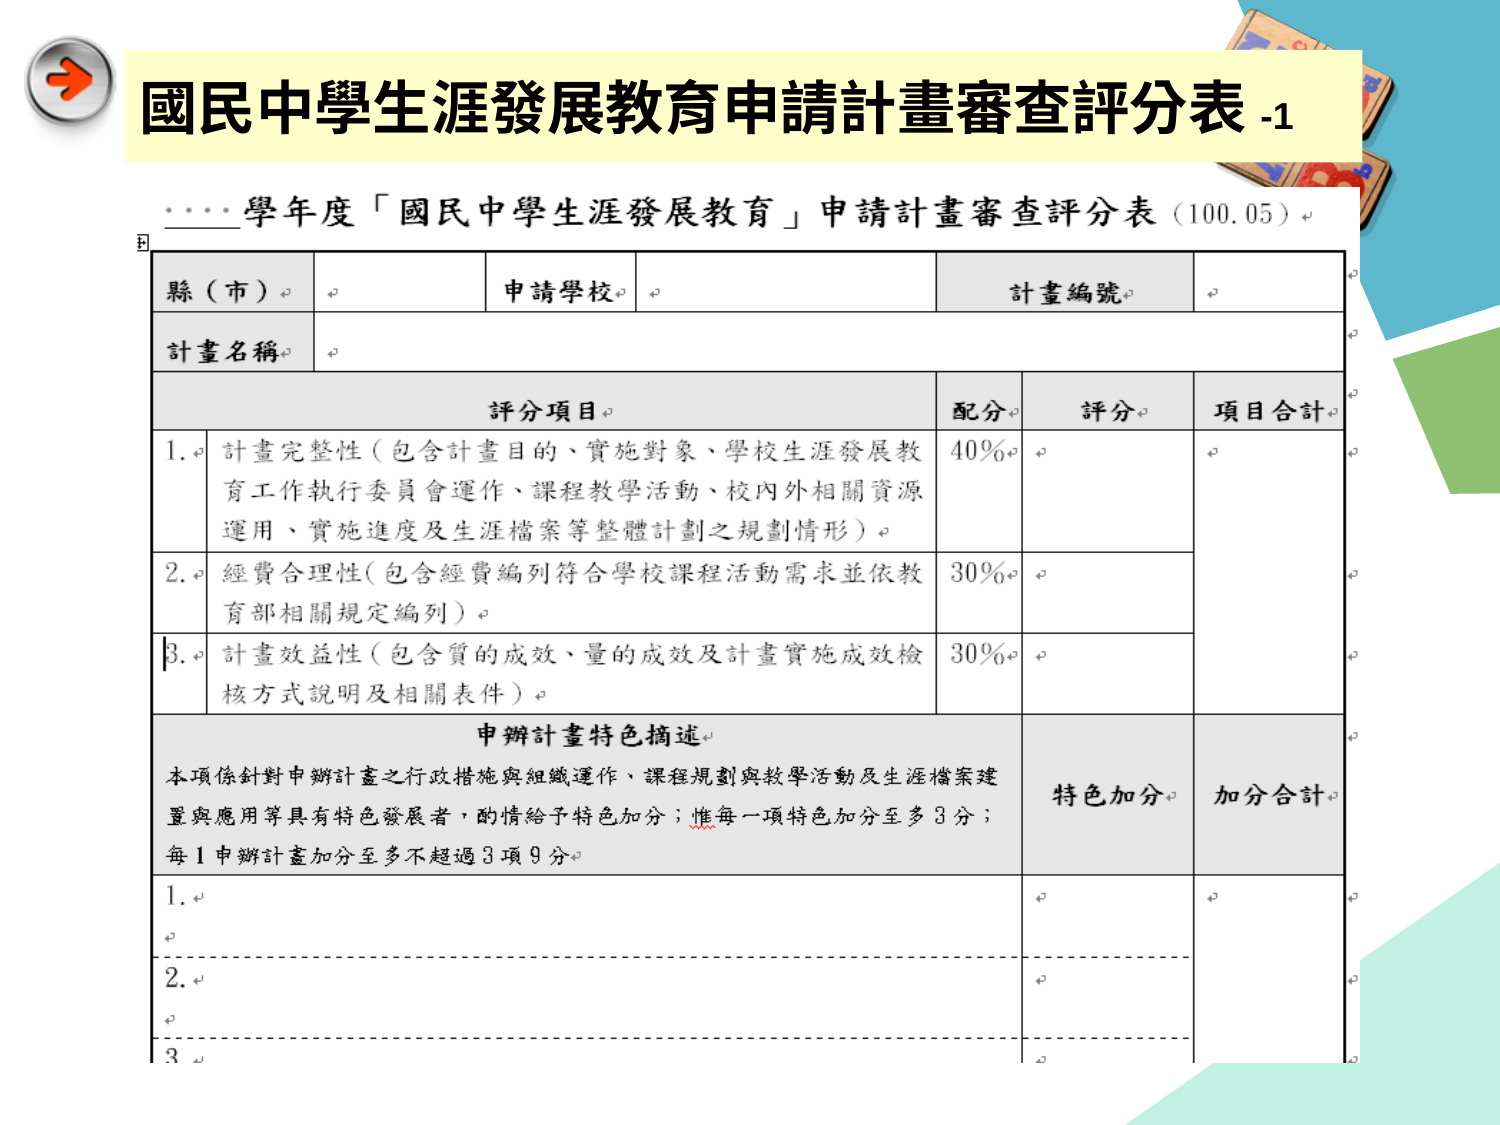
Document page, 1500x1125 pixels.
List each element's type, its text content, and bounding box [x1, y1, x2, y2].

text_box 國民中學生涯發展教育申請計畫審查評分表-1 [124, 49, 1363, 163]
picture [24, 35, 118, 150]
picture [137, 8, 1399, 1063]
